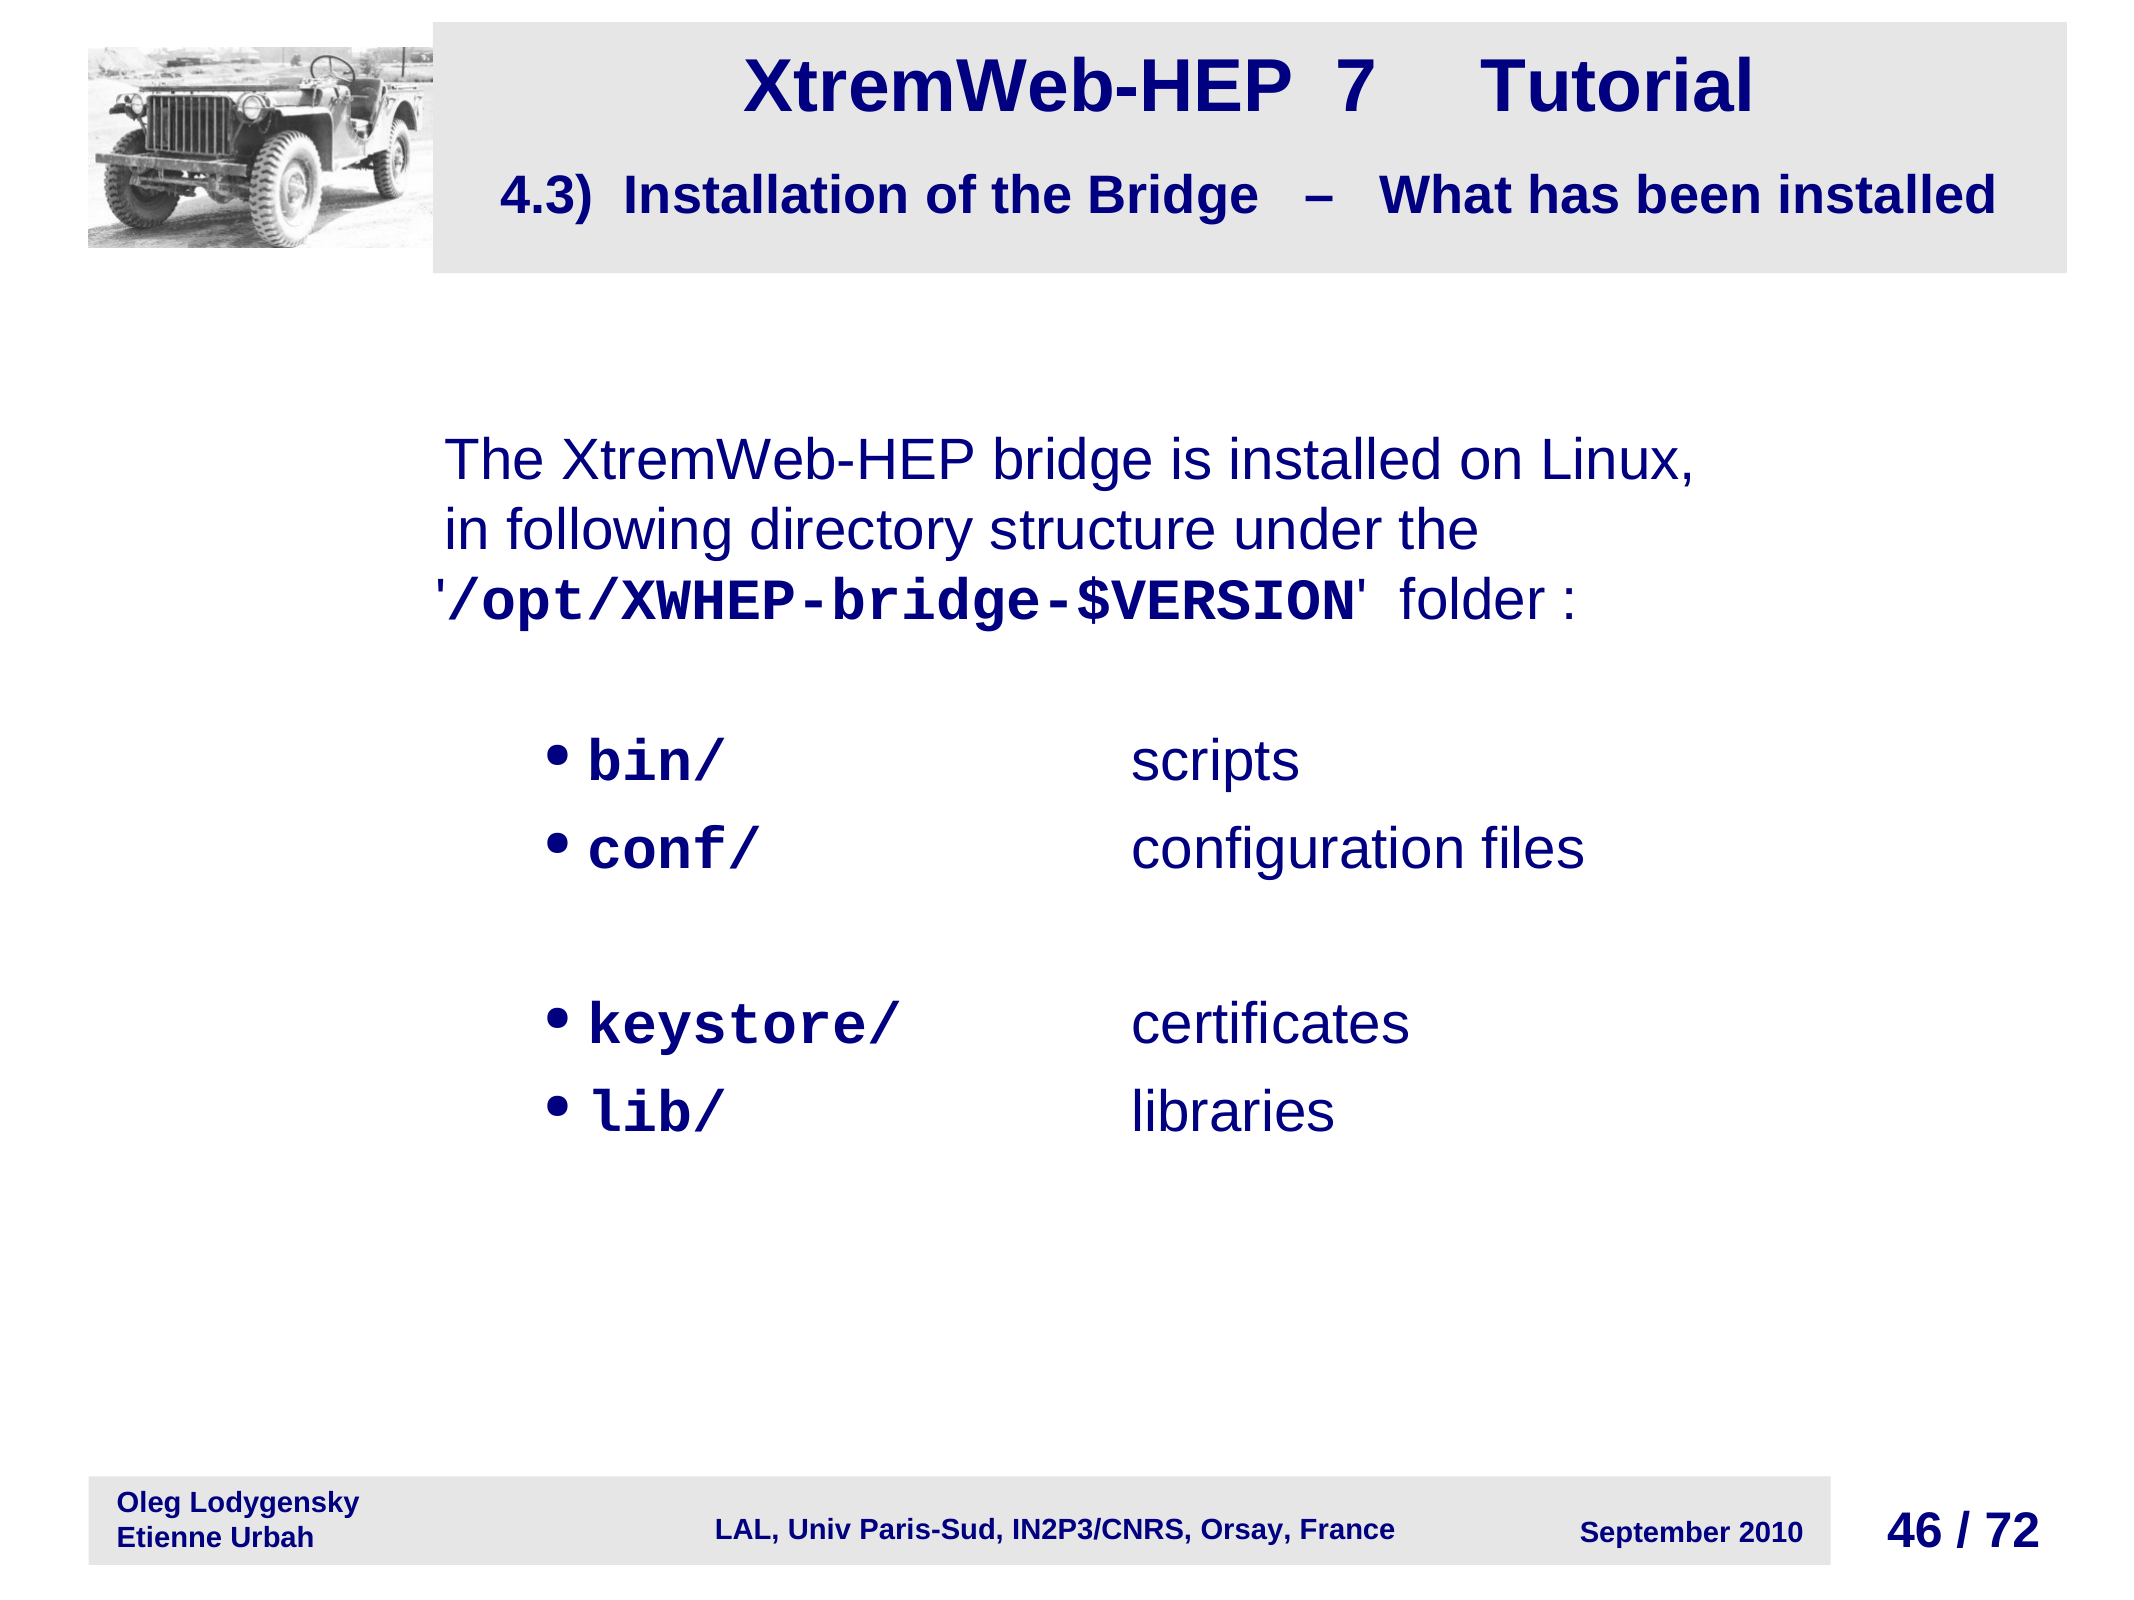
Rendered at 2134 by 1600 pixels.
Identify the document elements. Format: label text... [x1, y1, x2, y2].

title 4.3) Installation of the Bridge – What has been installed [442, 118, 2067, 266]
picture [88, 47, 433, 248]
text_box The XtremWeb-HEP bridge is installed on Linux, in following directory structure under the '/opt/XWHEP-bridge-$VERSION' folder : [435, 420, 1743, 650]
text_box bin/ conf/ keystore/ lib/ [534, 650, 913, 1144]
text_box scripts configuration files certificates libraries [1122, 634, 1876, 1095]
